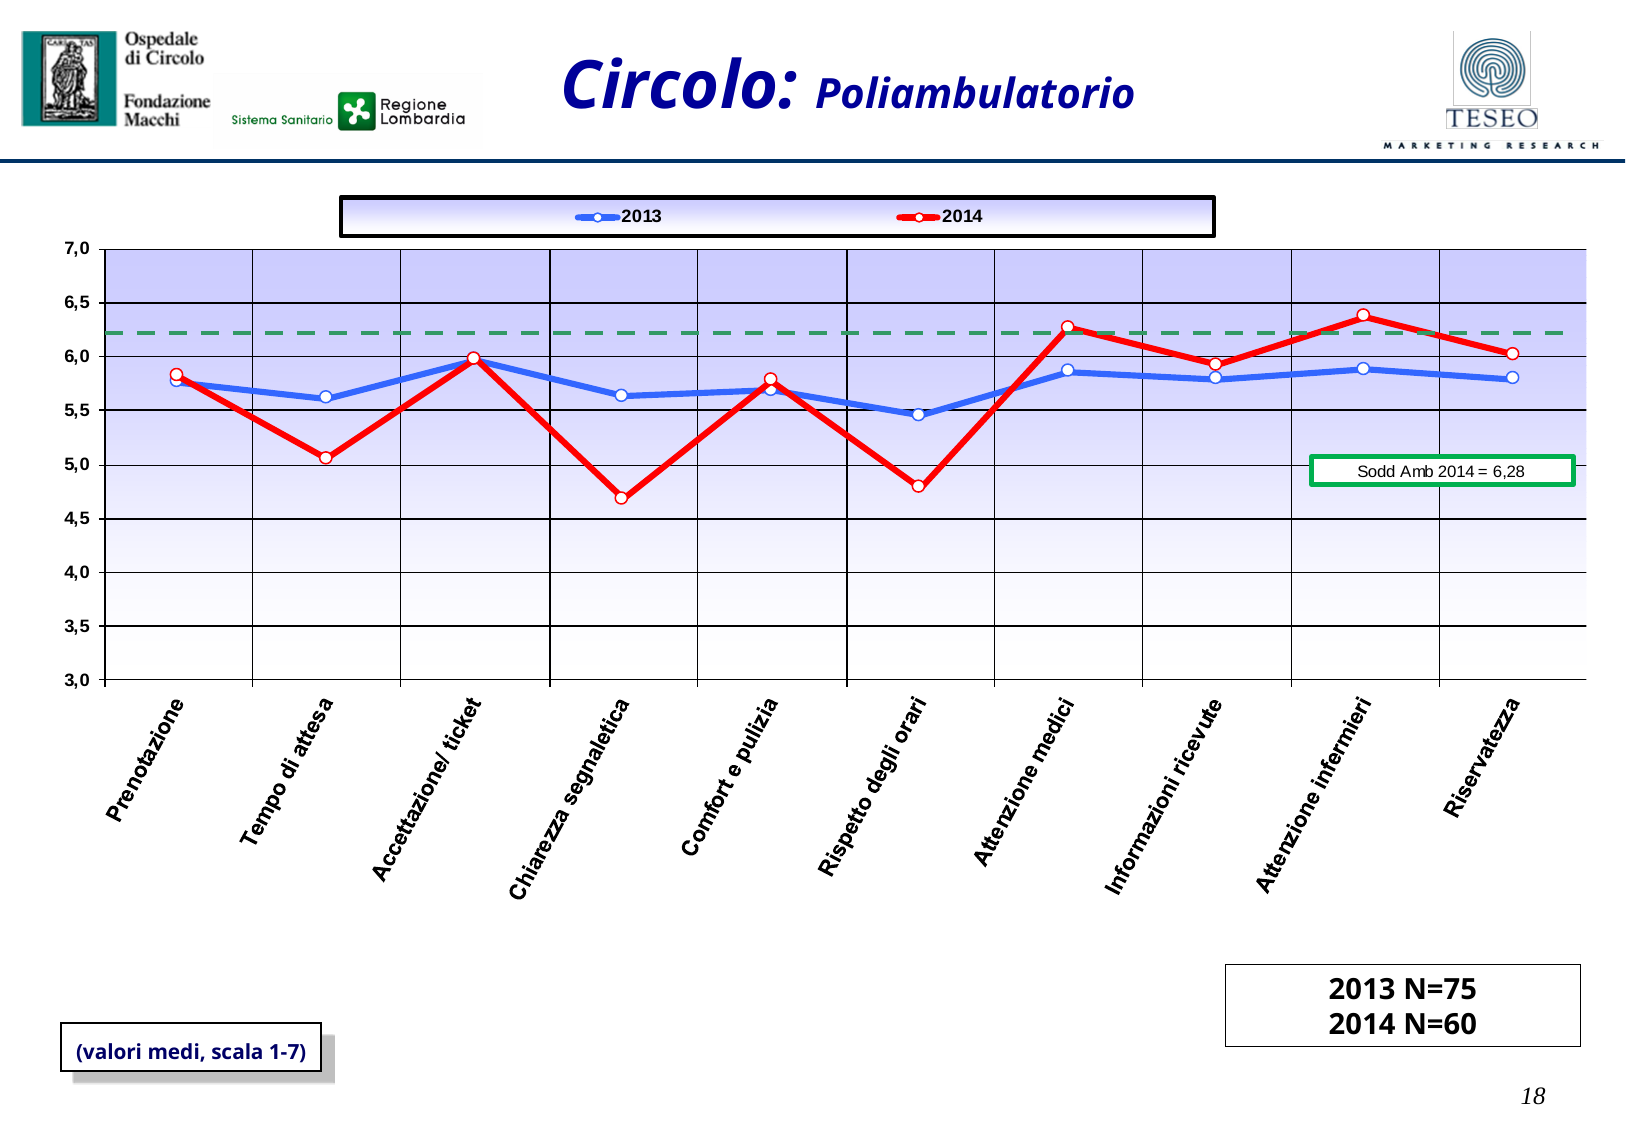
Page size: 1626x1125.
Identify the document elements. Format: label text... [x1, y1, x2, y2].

picture [21, 31, 483, 149]
picture [0, 186, 1587, 1071]
text_box Circolo: Poliambulatorio [304, 18, 1392, 144]
text_box (valori medi, scala 1-7) [61, 1023, 322, 1072]
picture [1381, 31, 1604, 149]
text_box 2013 N=75 2014 N=60 [1225, 964, 1581, 1047]
